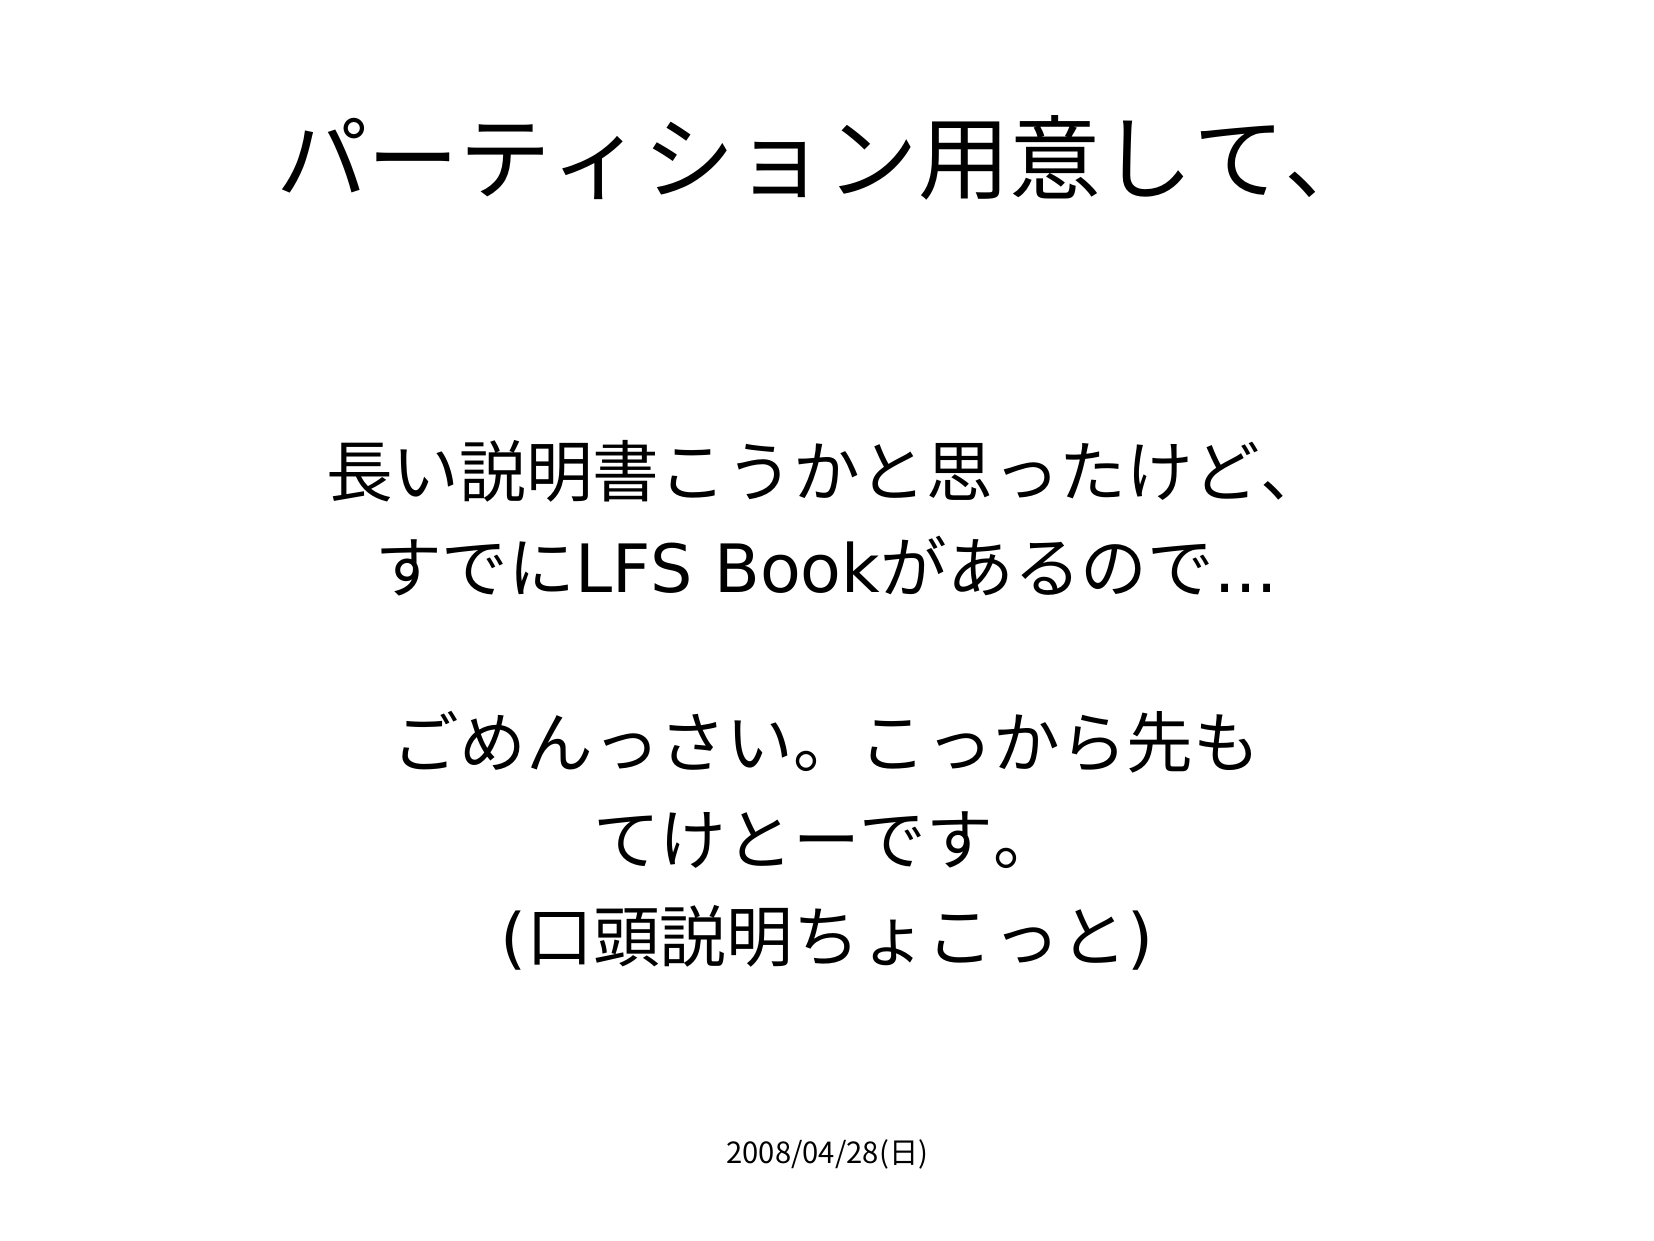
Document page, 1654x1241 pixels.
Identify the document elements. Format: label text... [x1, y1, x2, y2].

subtitle 長い説明書こうかと思ったけど、 すでにLFS Bookがあるので... ごめんっさい。こっから先も てけとーです。 (口頭説明ちょこっと) [82, 290, 1571, 1109]
title パーティション用意して、 [82, 49, 1571, 257]
